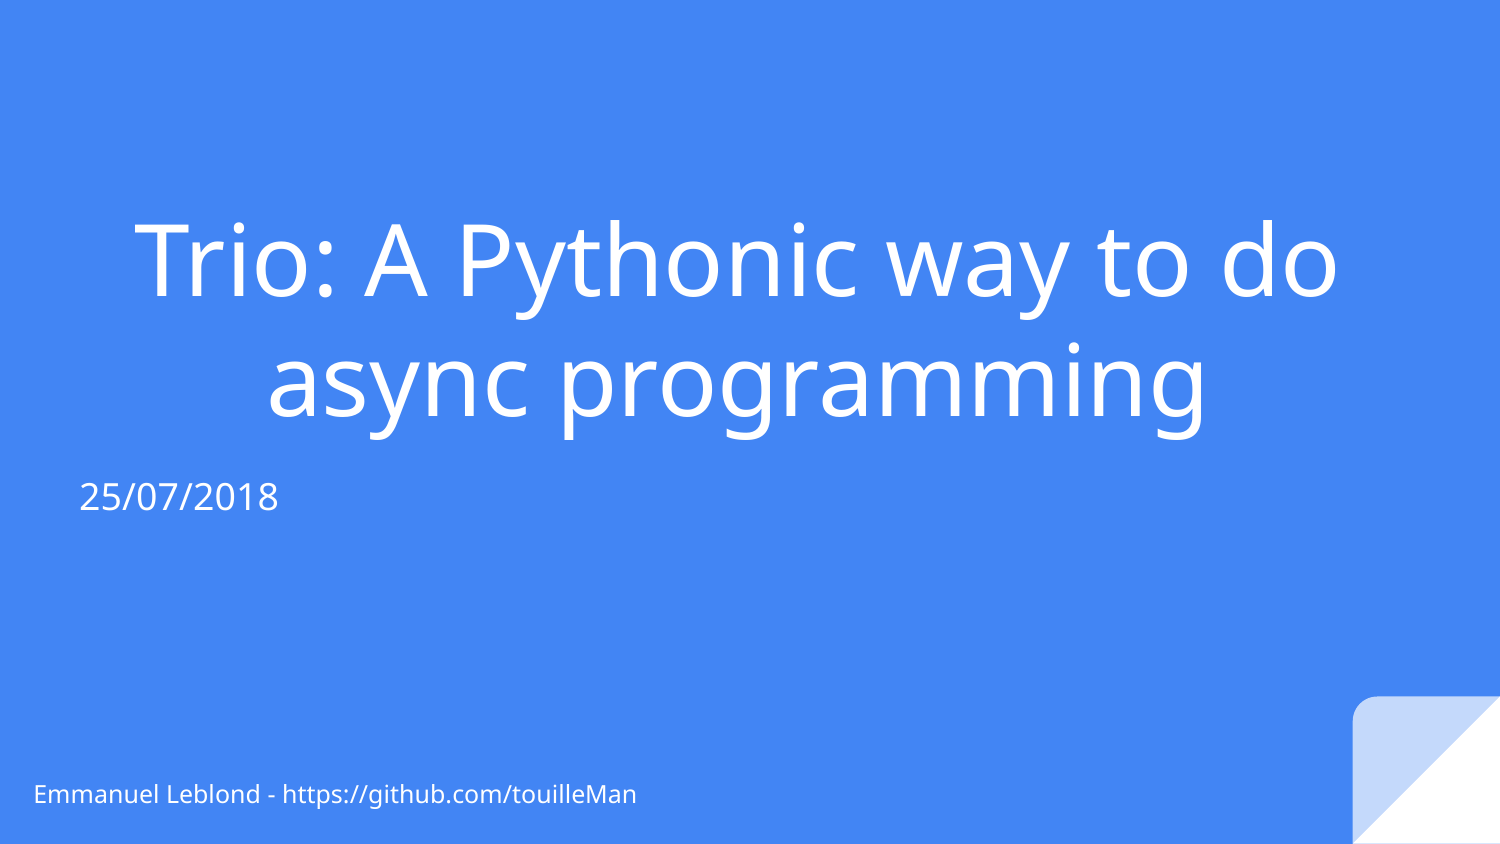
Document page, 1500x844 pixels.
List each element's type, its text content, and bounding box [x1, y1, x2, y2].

subtitle 25/07/2018 [64, 457, 1413, 529]
text_box Emmanuel Leblond - https://github.com/touilleMan [18, 763, 1368, 835]
title Trio: A Pythonic way to do async programming [64, 298, 1413, 452]
